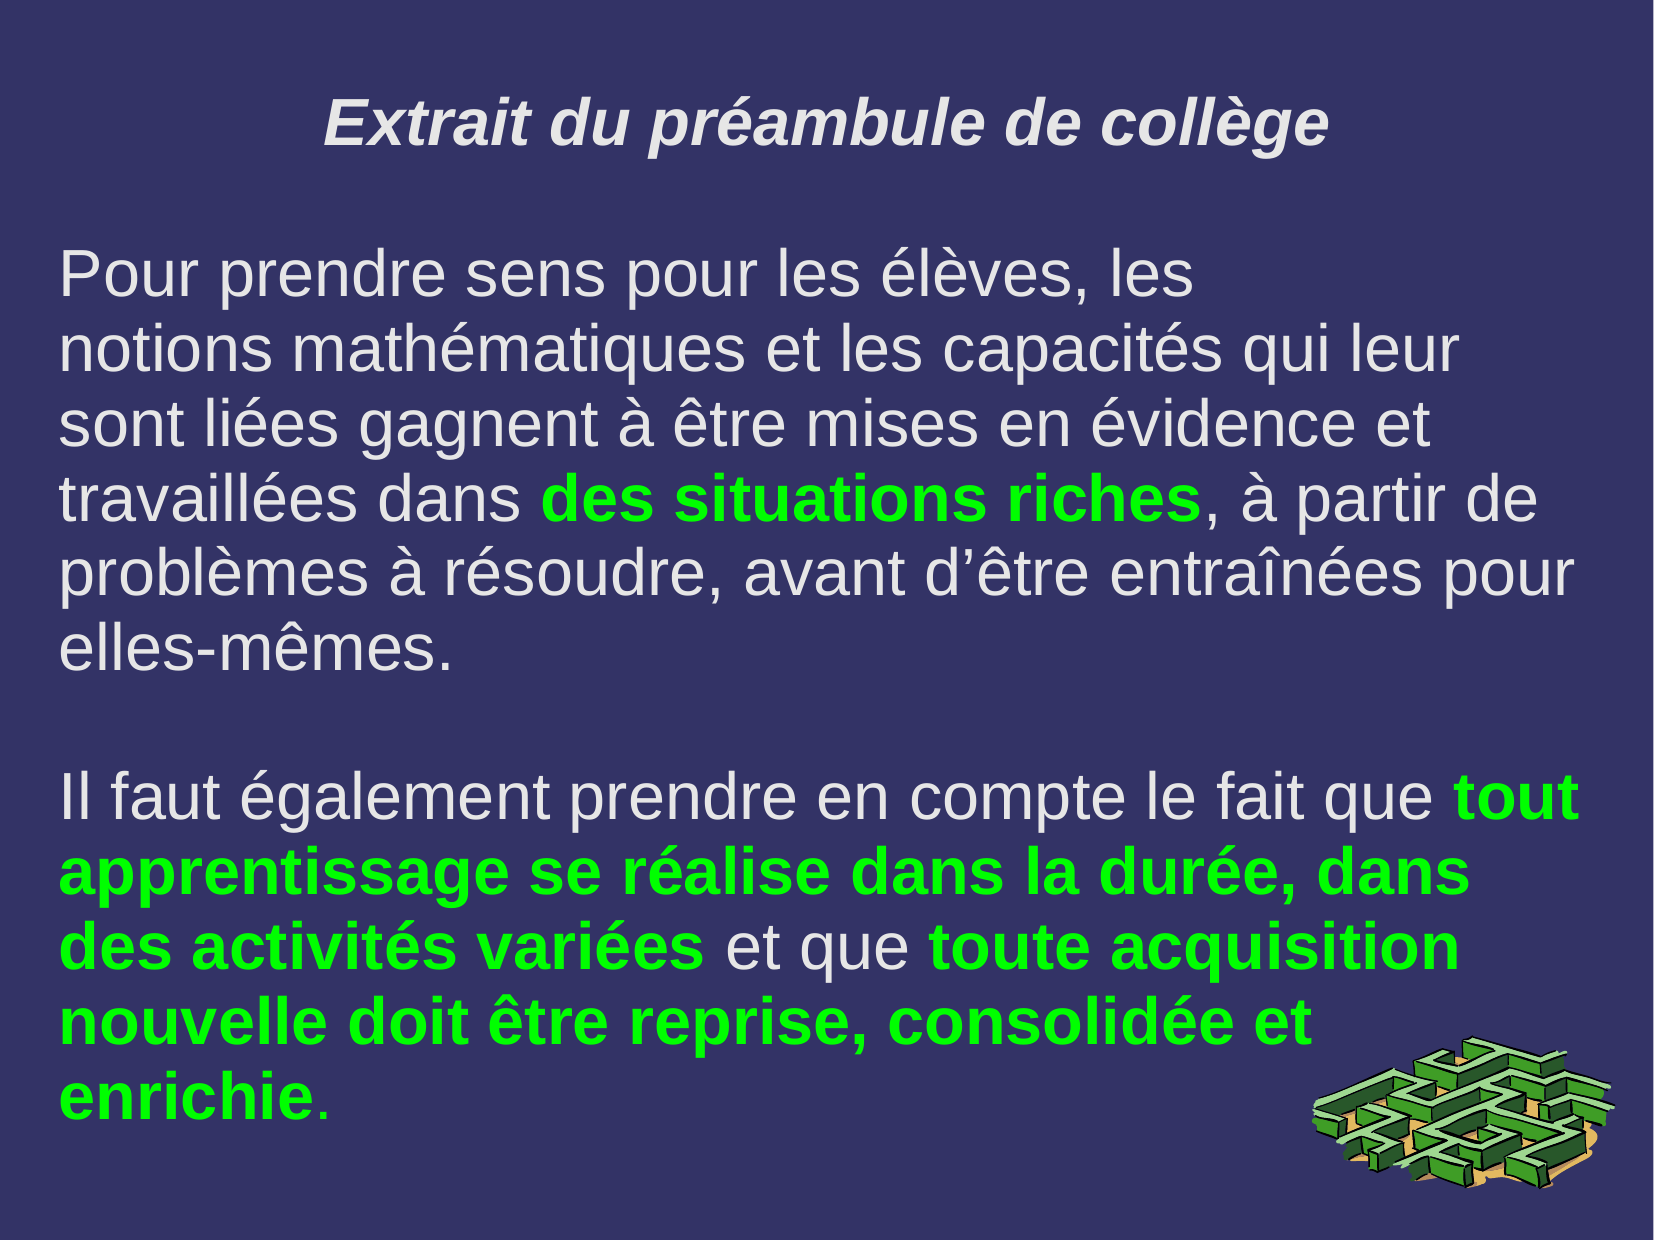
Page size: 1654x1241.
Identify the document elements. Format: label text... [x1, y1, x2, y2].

list Pour prendre sens pour les élèves, les notions mathématiques et les capacités qui leur sont liées gagnent à être mises en évidence et travaillées dans des situations riches, à partir de problèmes à résoudre, avant d’être entraînées pour elles-mêmes. Il faut également prendre en compte le fait que tout apprentissage se réalise dans la durée, dans des activités variées et que toute acquisition nouvelle doit être reprise, consolidée et enrichie. [59, 236, 1595, 1134]
title Extrait du préambule de collège [121, 26, 1534, 219]
